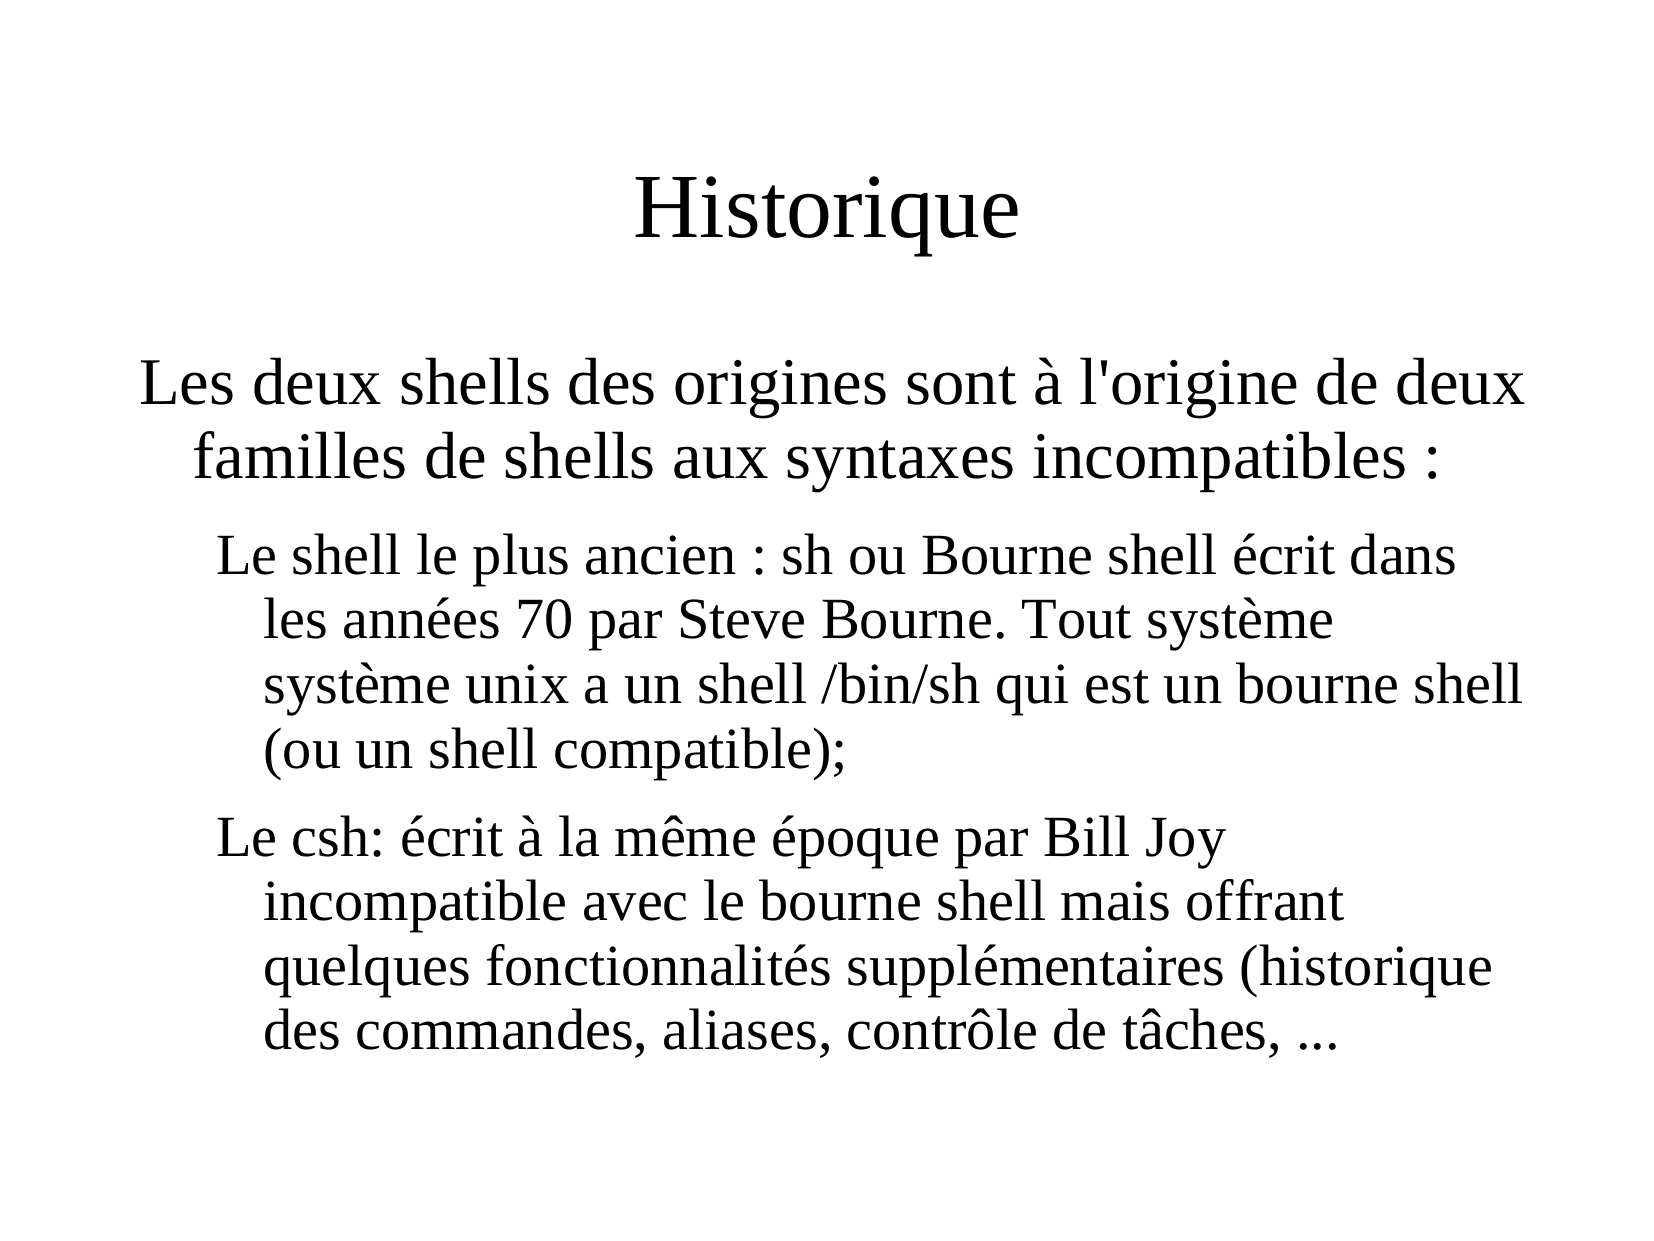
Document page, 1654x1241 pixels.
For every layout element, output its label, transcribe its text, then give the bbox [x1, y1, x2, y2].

title Historique [121, 102, 1534, 311]
list Les deux shells des origines sont à l'origine de deux familles de shells aux syntaxes incompatibles : Le shell le plus ancien : sh ou Bourne shell écrit dans les années 70 par Steve Bourne. Tout système système unix a un shell /bin/sh qui est un bourne shell (ou un shell compatible); Le csh: écrit à la même époque par Bill Joy incompatible avec le bourne shell mais offrant quelques fonctionnalités supplémentaires (historique des commandes, aliases, contrôle de tâches, ... [121, 344, 1534, 1153]
